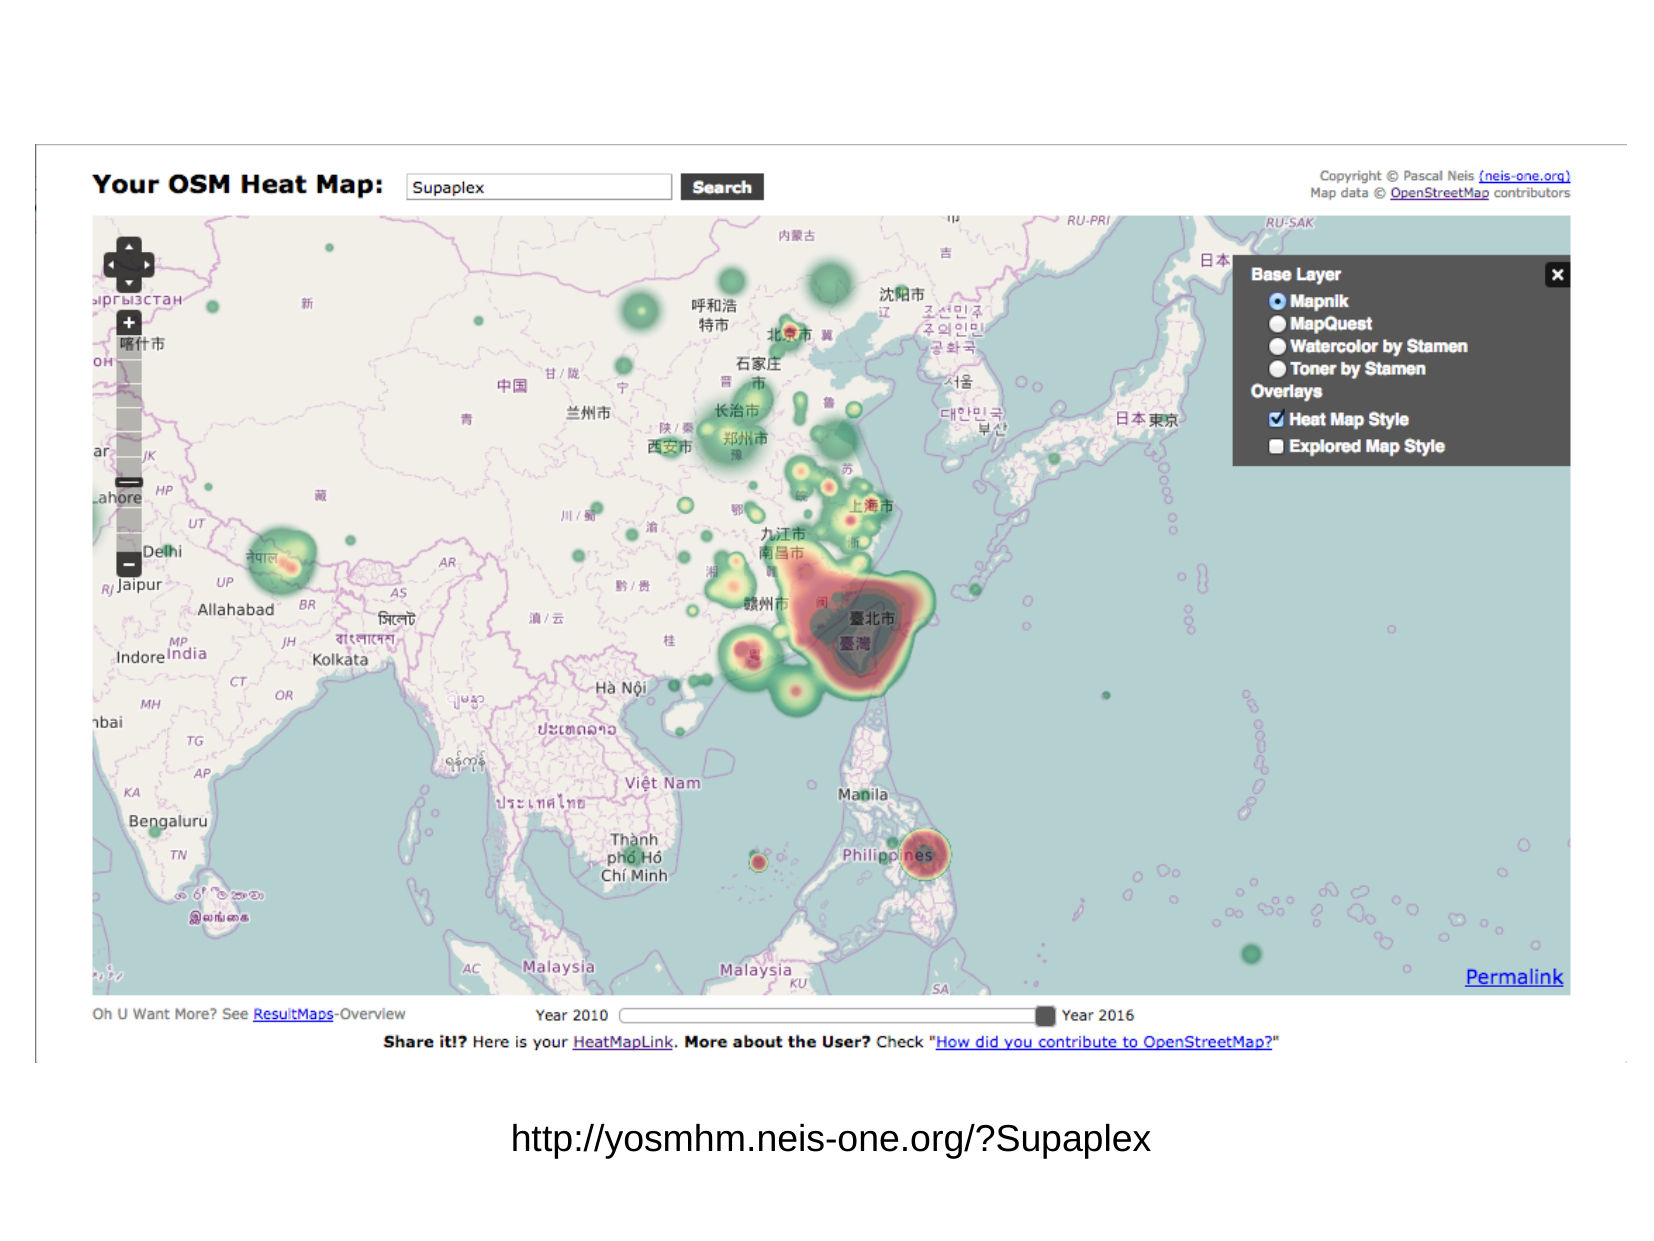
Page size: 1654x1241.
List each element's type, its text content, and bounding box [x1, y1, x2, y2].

picture [35, 144, 1627, 1063]
text_box http://yosmhm.neis-one.org/?Supaplex [496, 1110, 1168, 1168]
